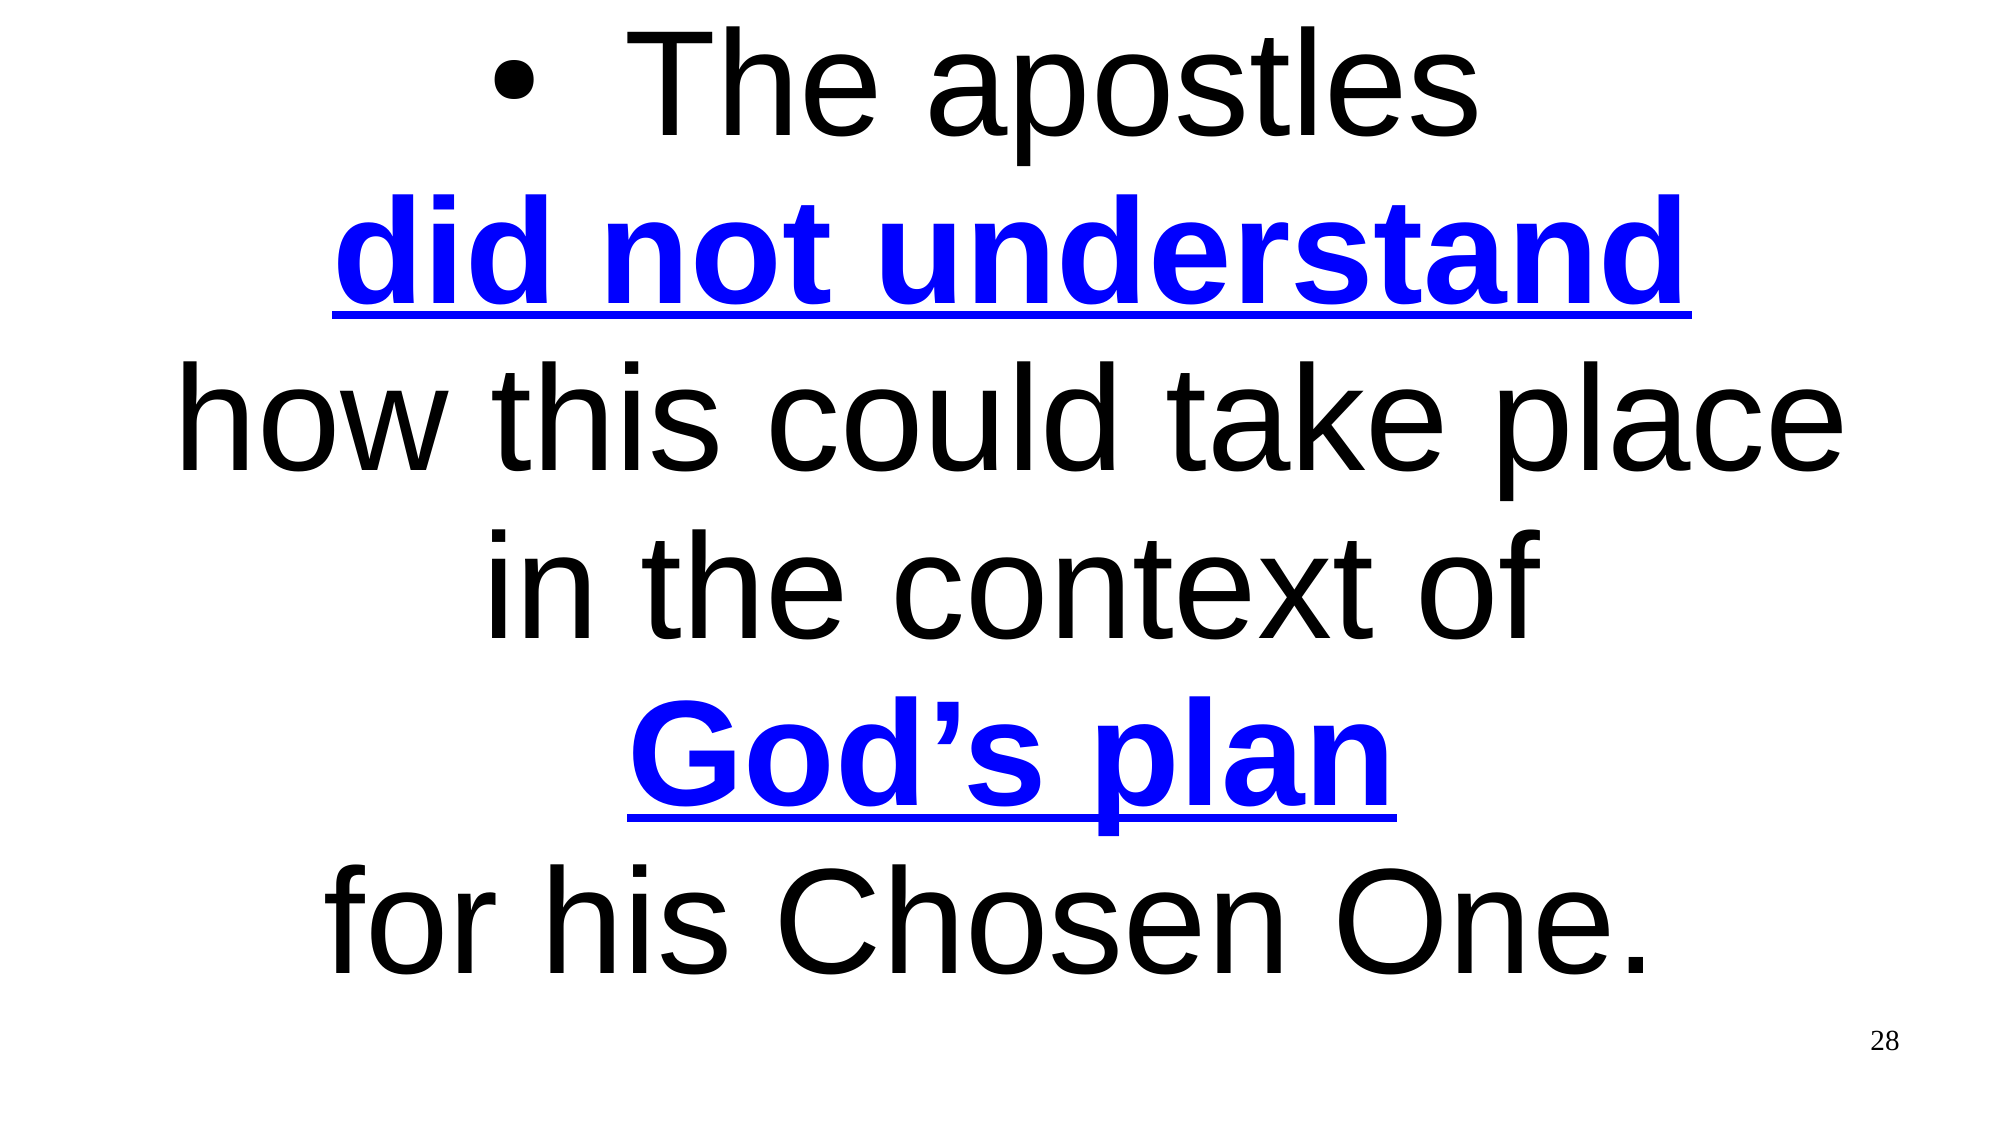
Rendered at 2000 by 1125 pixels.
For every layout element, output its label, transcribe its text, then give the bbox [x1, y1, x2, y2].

list The apostles did not understand how this could take place in the context of God’s plan for his Chosen One. [0, 0, 1996, 1123]
